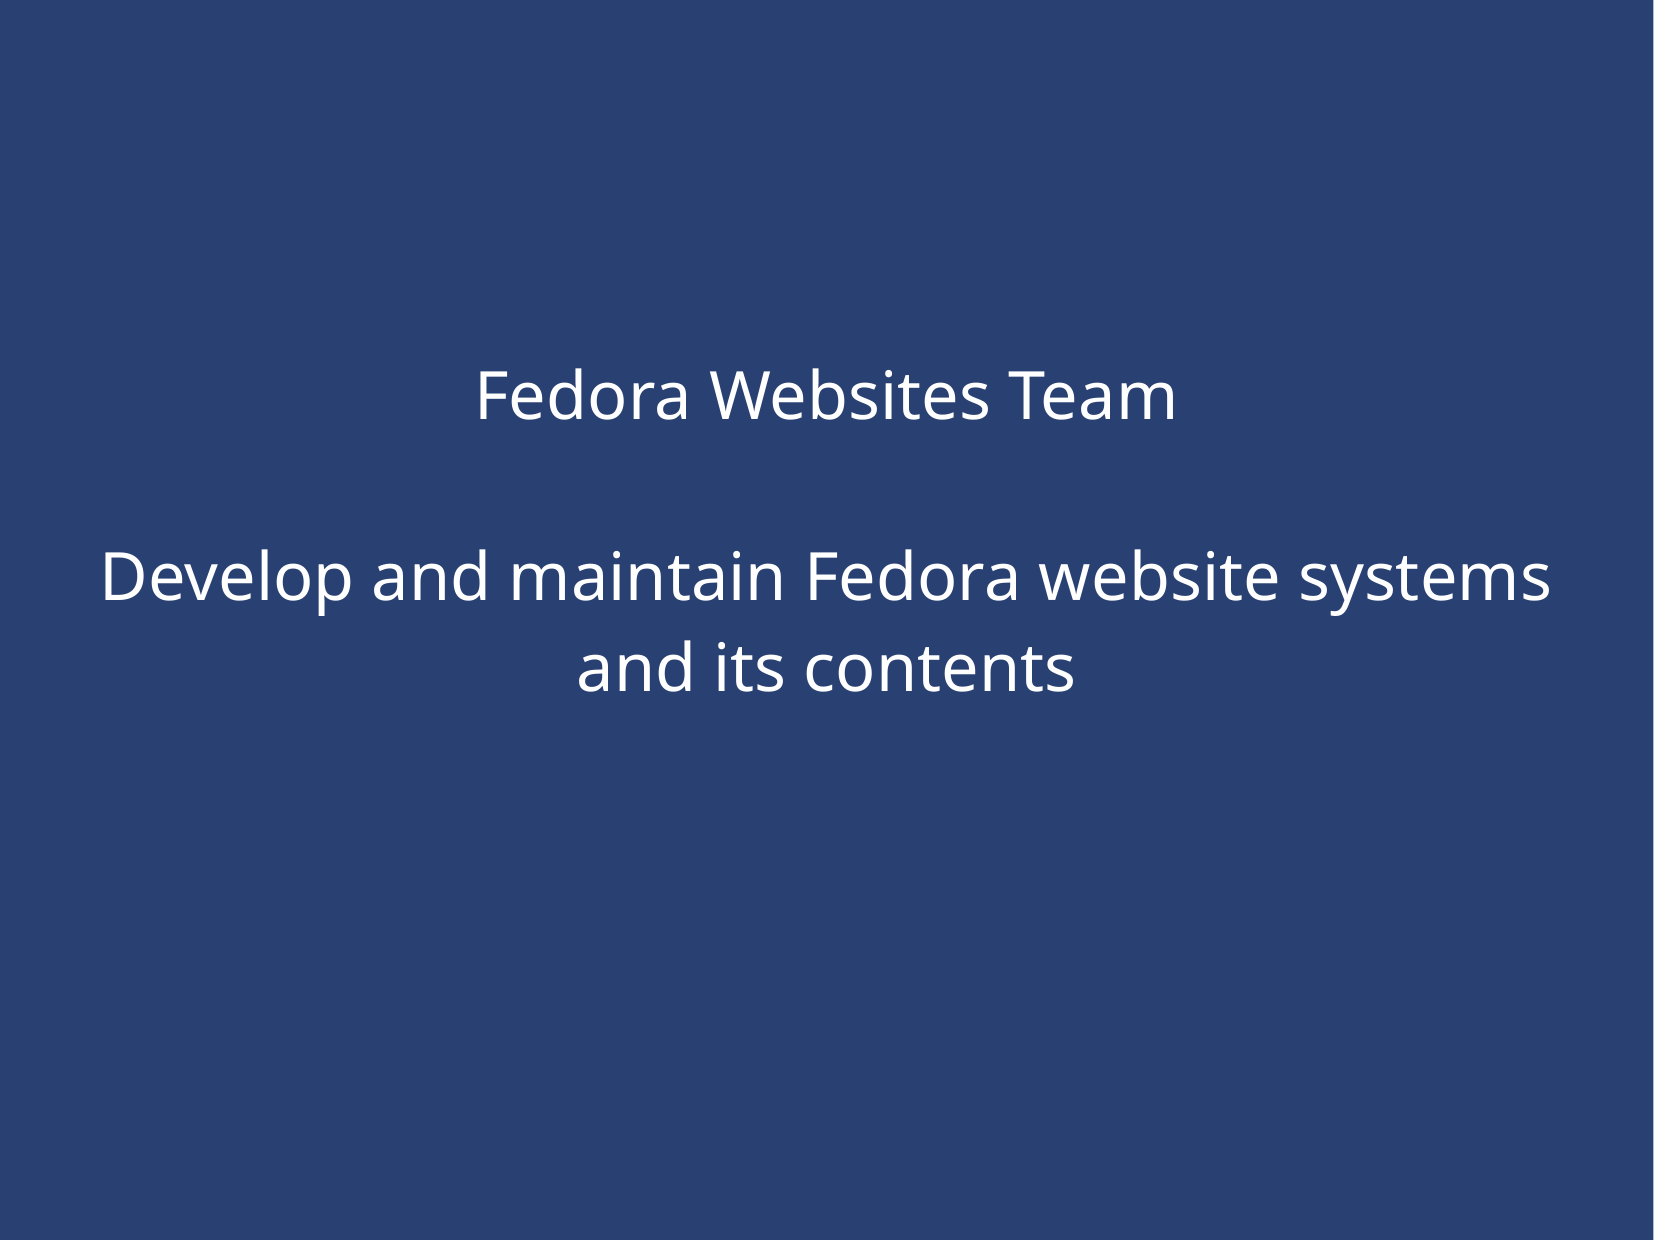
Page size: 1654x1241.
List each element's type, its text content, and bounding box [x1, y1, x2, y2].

subtitle Fedora Websites Team Develop and maintain Fedora website systems and its contents [82, 49, 1571, 1109]
